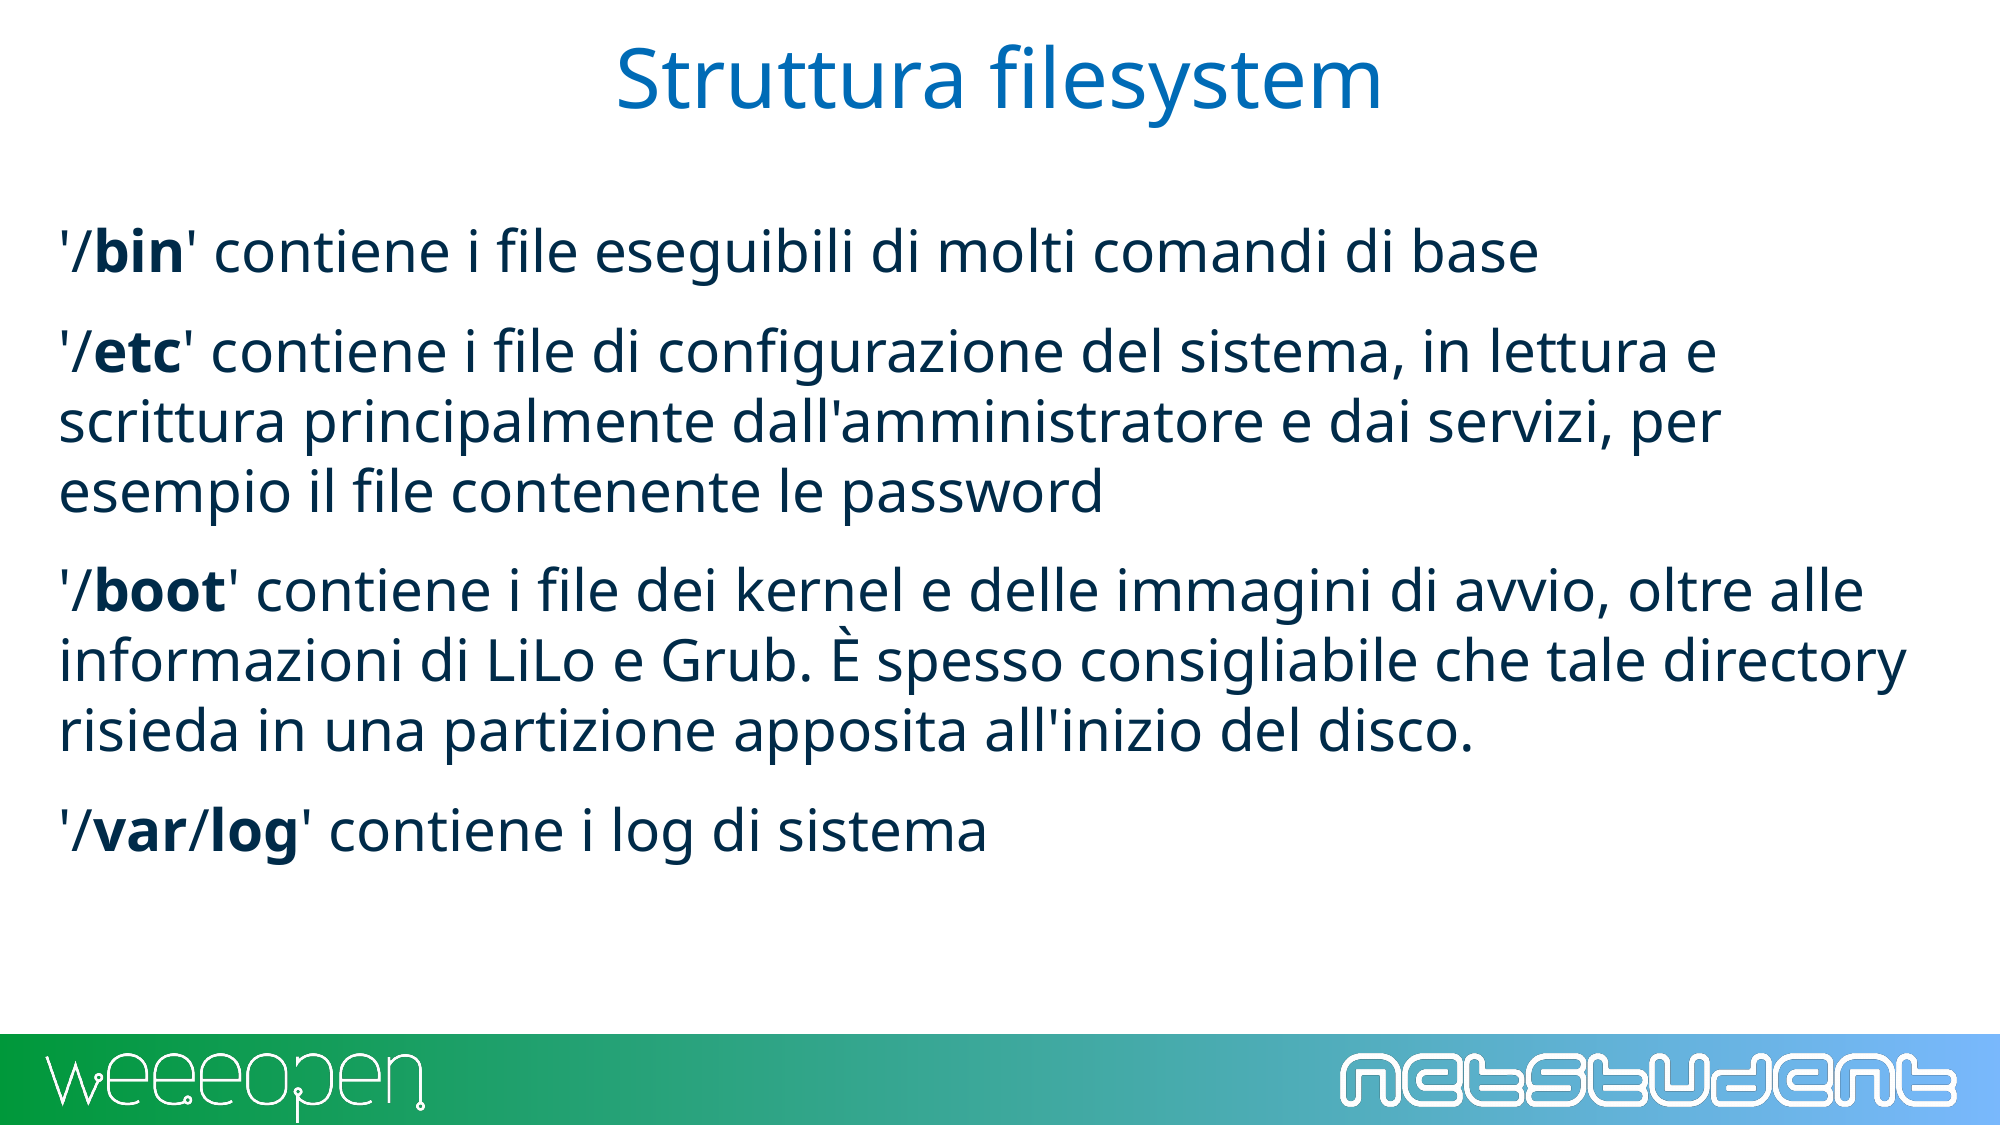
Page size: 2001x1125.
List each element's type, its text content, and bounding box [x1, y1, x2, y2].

title Struttura filesystem [43, 29, 1959, 206]
picture [1340, 1053, 1957, 1107]
list '/bin' contiene i file eseguibili di molti comandi di base '/etc' contiene i file di configurazione del sistema, in lettura e scrittura principalmente dall'amministratore e dai servizi, per esempio il file contenente le password '/boot' contiene i file dei kernel e delle immagini di avvio, oltre alle informazioni di LiLo e Grub. È spesso consigliabile che tale directory risieda in una partizione apposita all'inizio del disco. '/var/log' contiene i log di sistema [43, 206, 1959, 922]
picture [45, 1053, 425, 1123]
